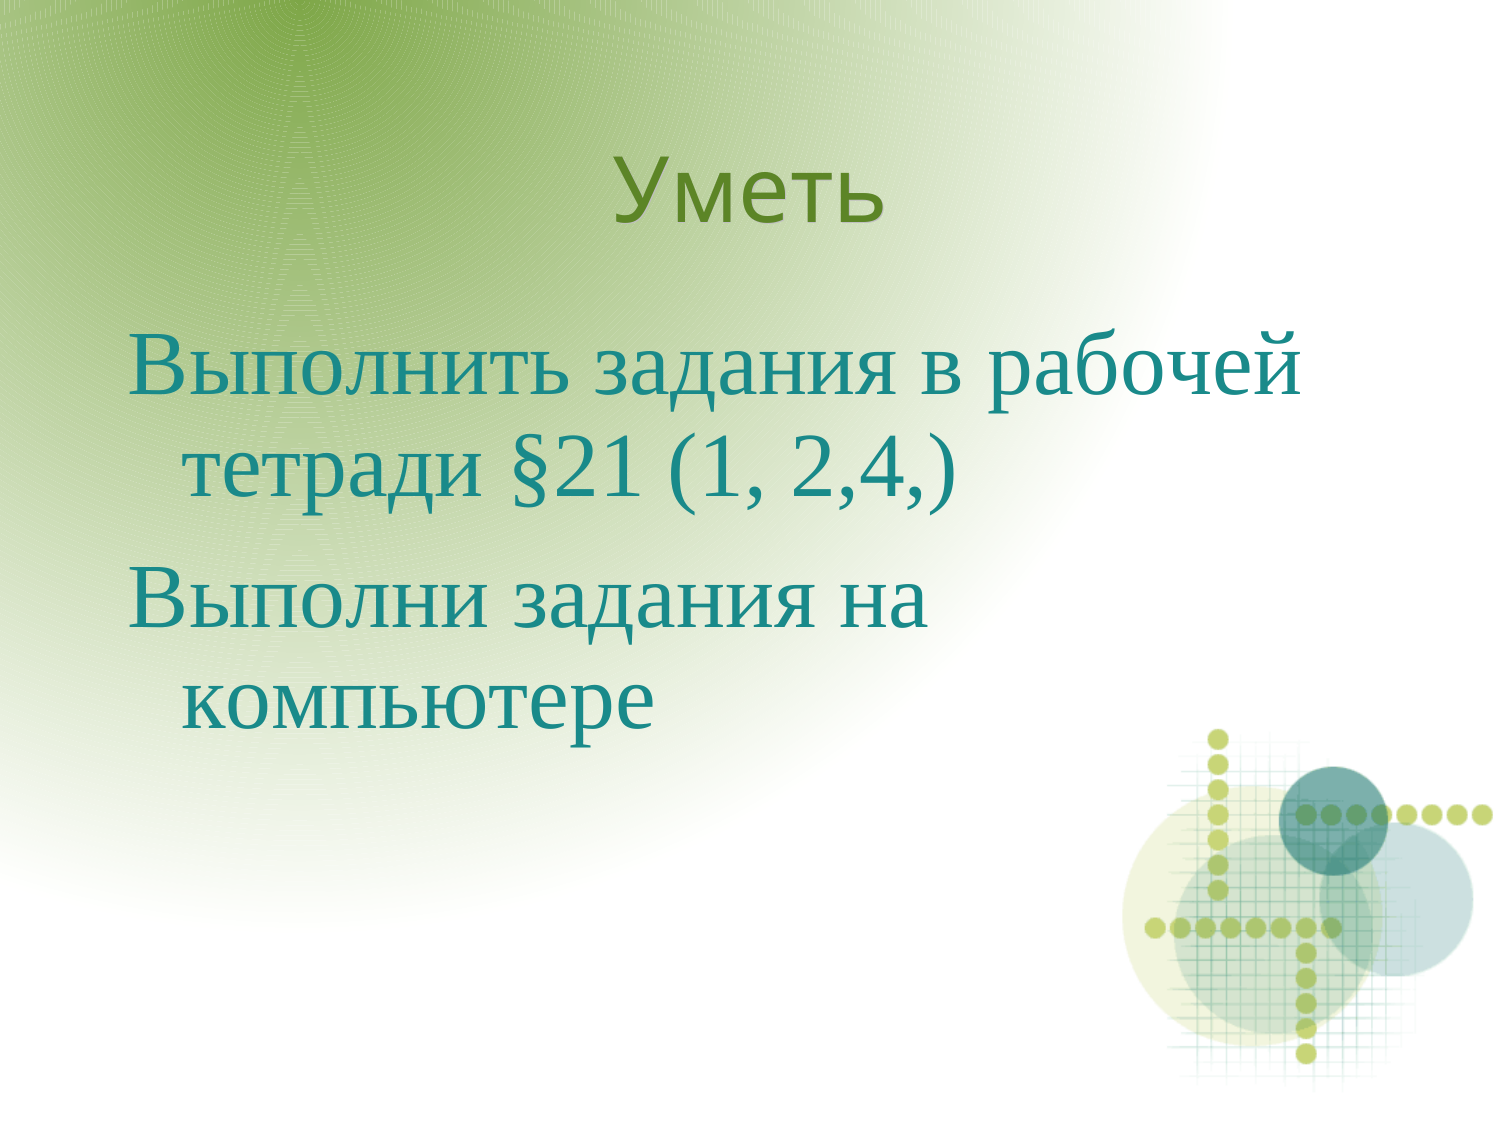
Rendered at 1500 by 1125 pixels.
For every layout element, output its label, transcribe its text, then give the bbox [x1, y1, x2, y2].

picture [1110, 718, 1500, 1098]
title Уметь [110, 100, 1392, 274]
list Выполнить задания в рабочей тетради §21 (1, 2,4,) Выполни задания на компьютере [110, 312, 1392, 1007]
